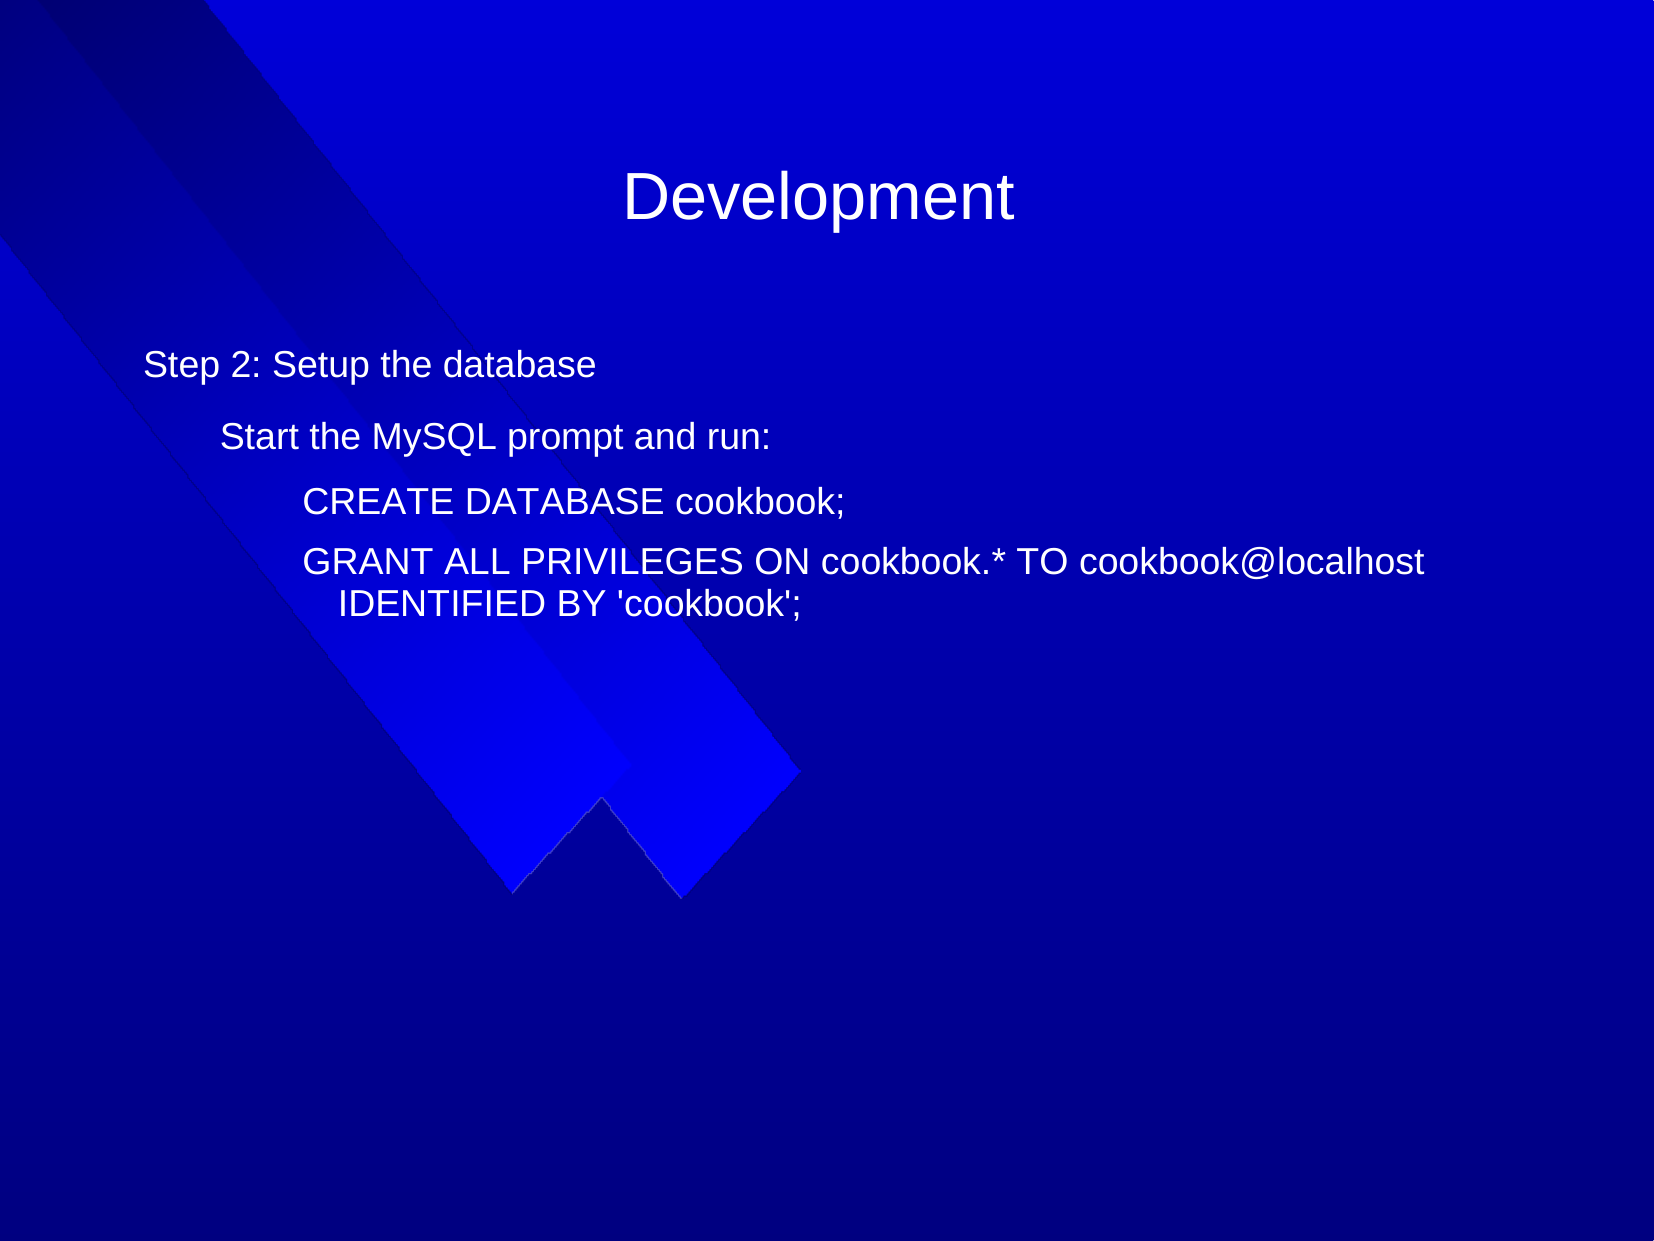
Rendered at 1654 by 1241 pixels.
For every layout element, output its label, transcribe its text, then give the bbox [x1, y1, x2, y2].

title Development [112, 92, 1525, 301]
list Step 2: Setup the database Start the MySQL prompt and run: CREATE DATABASE cookbook; GRANT ALL PRIVILEGES ON cookbook.* TO cookbook@localhost IDENTIFIED BY 'cookbook'; [125, 343, 1538, 1126]
